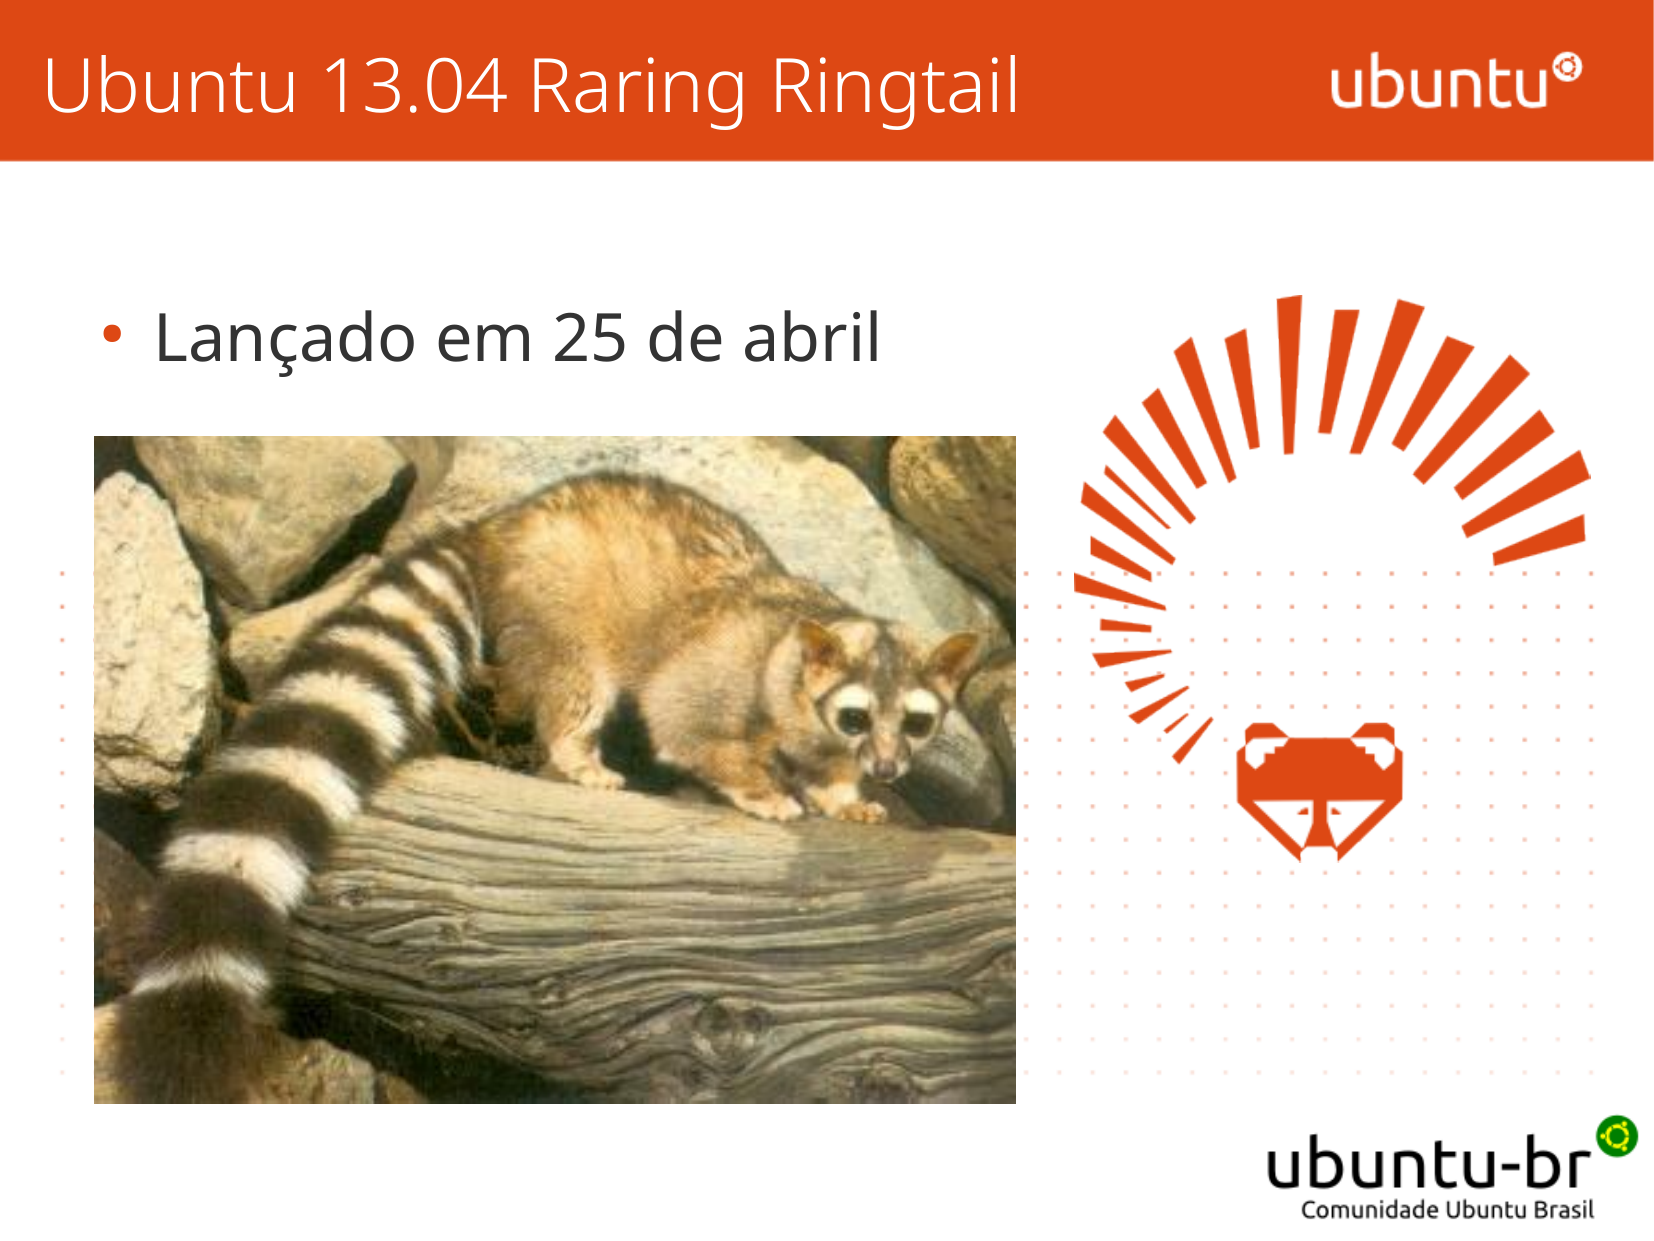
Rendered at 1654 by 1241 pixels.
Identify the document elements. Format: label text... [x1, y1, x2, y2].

title Ubuntu 13.04 Raring Ringtail [41, 31, 1300, 136]
list Lançado em 25 de abril [82, 290, 1538, 1010]
picture [0, 0, 1654, 1241]
